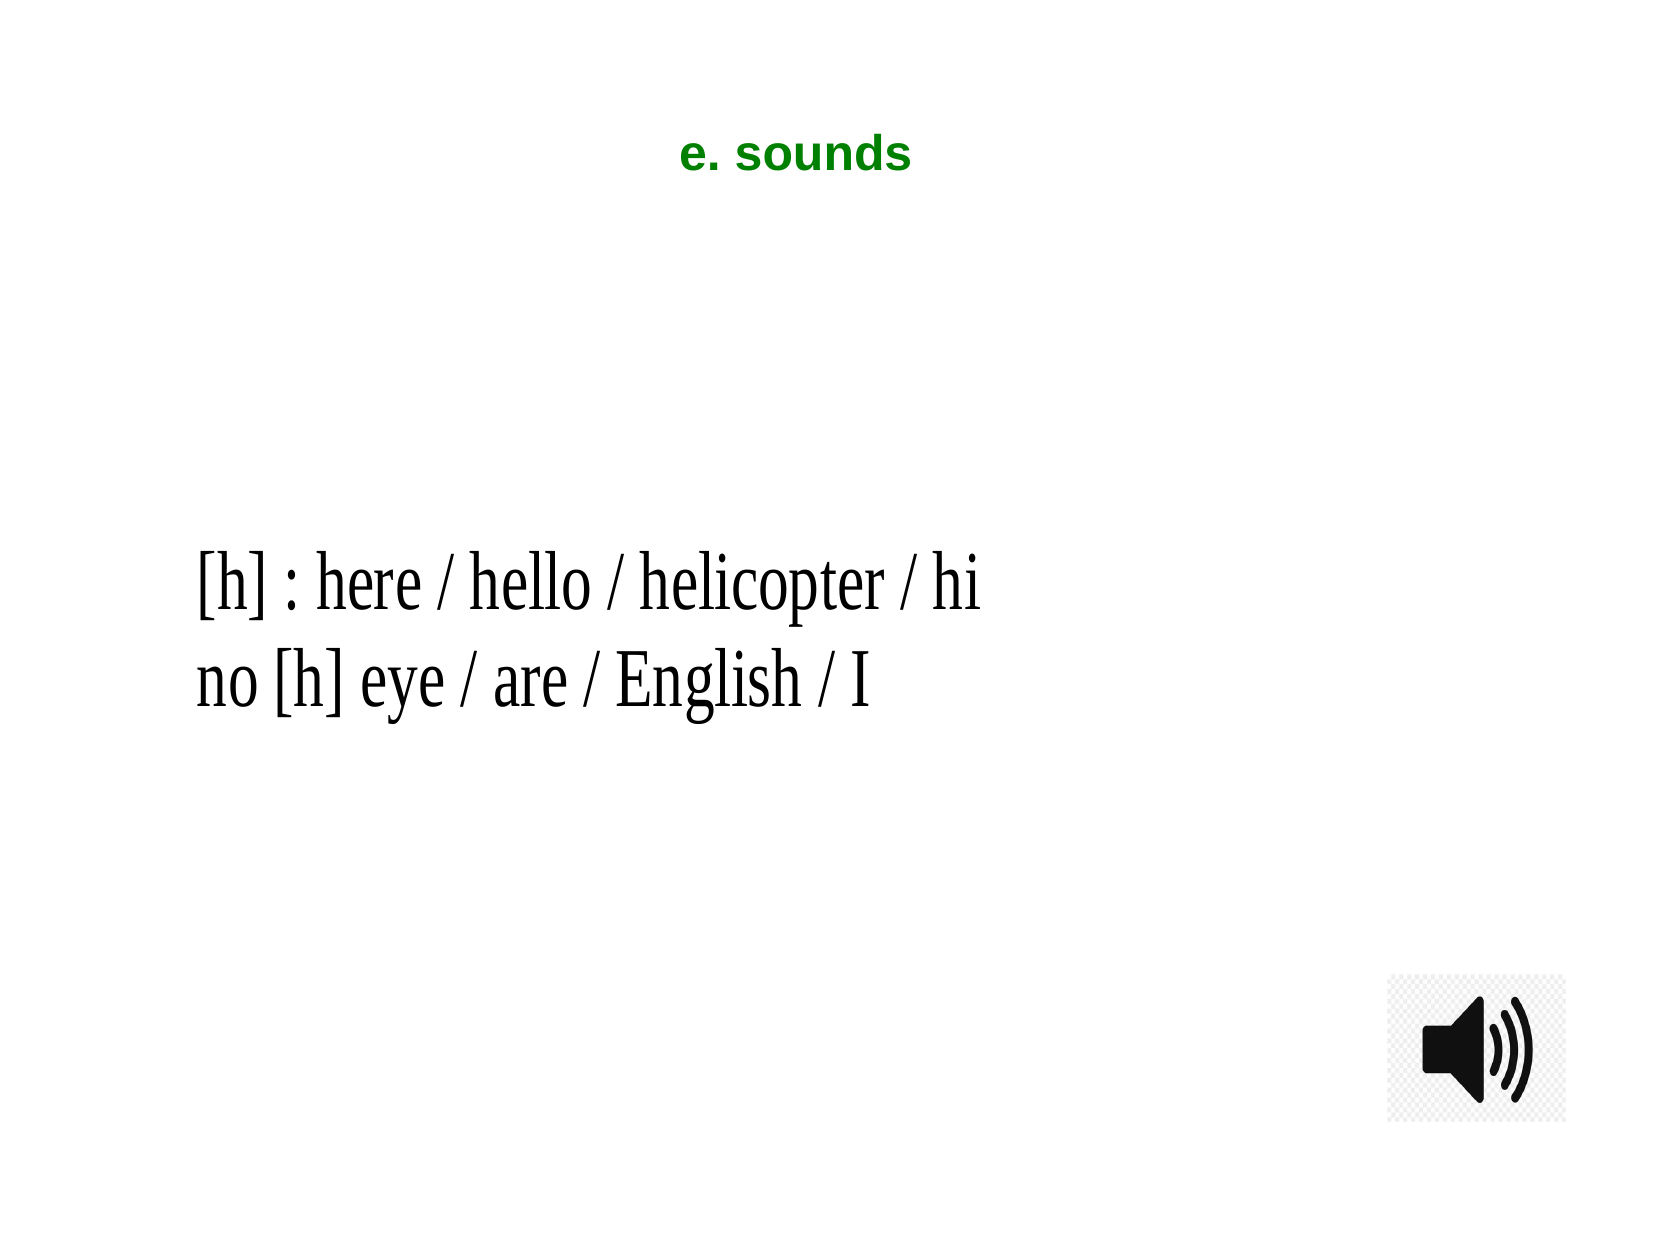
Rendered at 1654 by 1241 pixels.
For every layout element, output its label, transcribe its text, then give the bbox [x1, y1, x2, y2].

picture [1387, 974, 1566, 1123]
text_box e. sounds [664, 118, 928, 190]
chart [59, 349, 1607, 1151]
